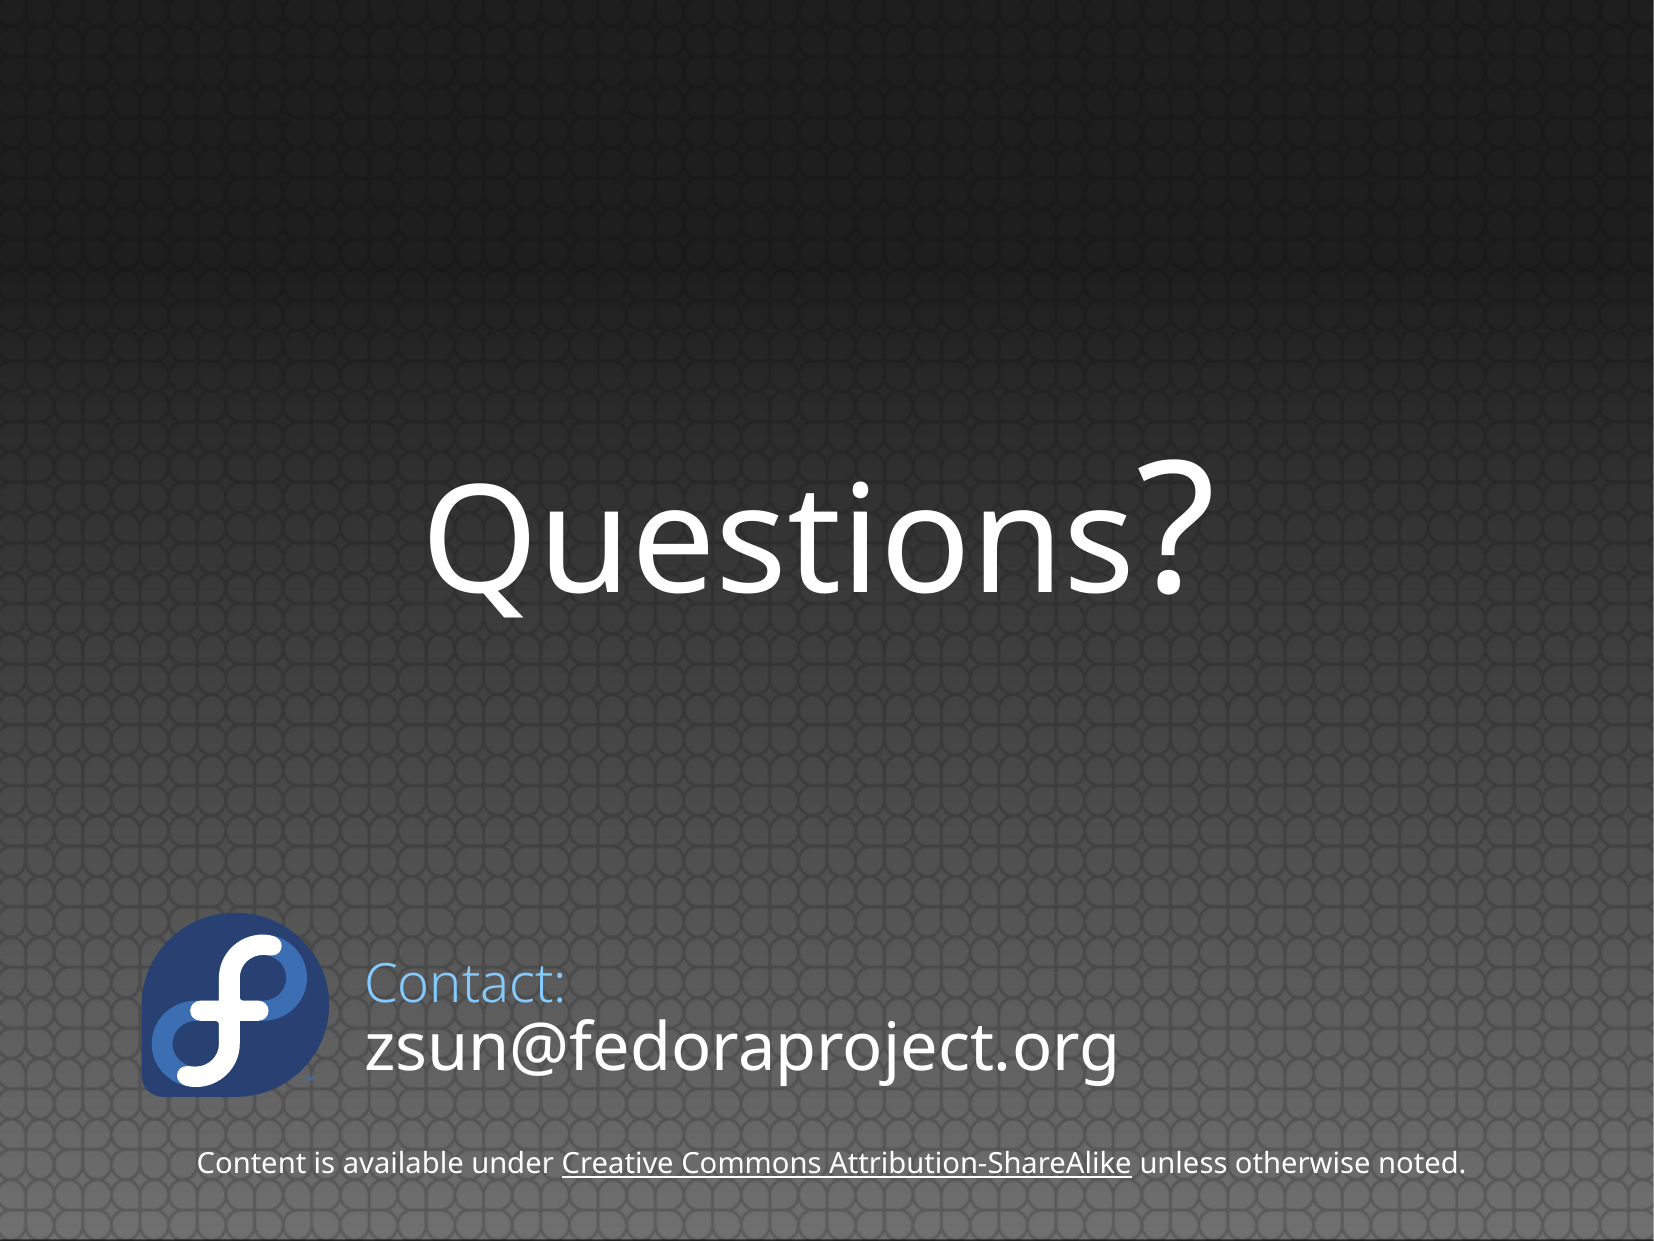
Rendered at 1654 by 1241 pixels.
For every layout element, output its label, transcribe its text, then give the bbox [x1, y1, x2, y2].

picture [0, 0, 1654, 1241]
text_box Content is available under Creative Commons Attribution-ShareAlike unless otherwise noted. [52, 1135, 1611, 1201]
title Questions? [30, 428, 1606, 615]
text_box zsun@fedoraproject.org [349, 992, 1455, 1075]
text_box Contact: [349, 937, 703, 1013]
